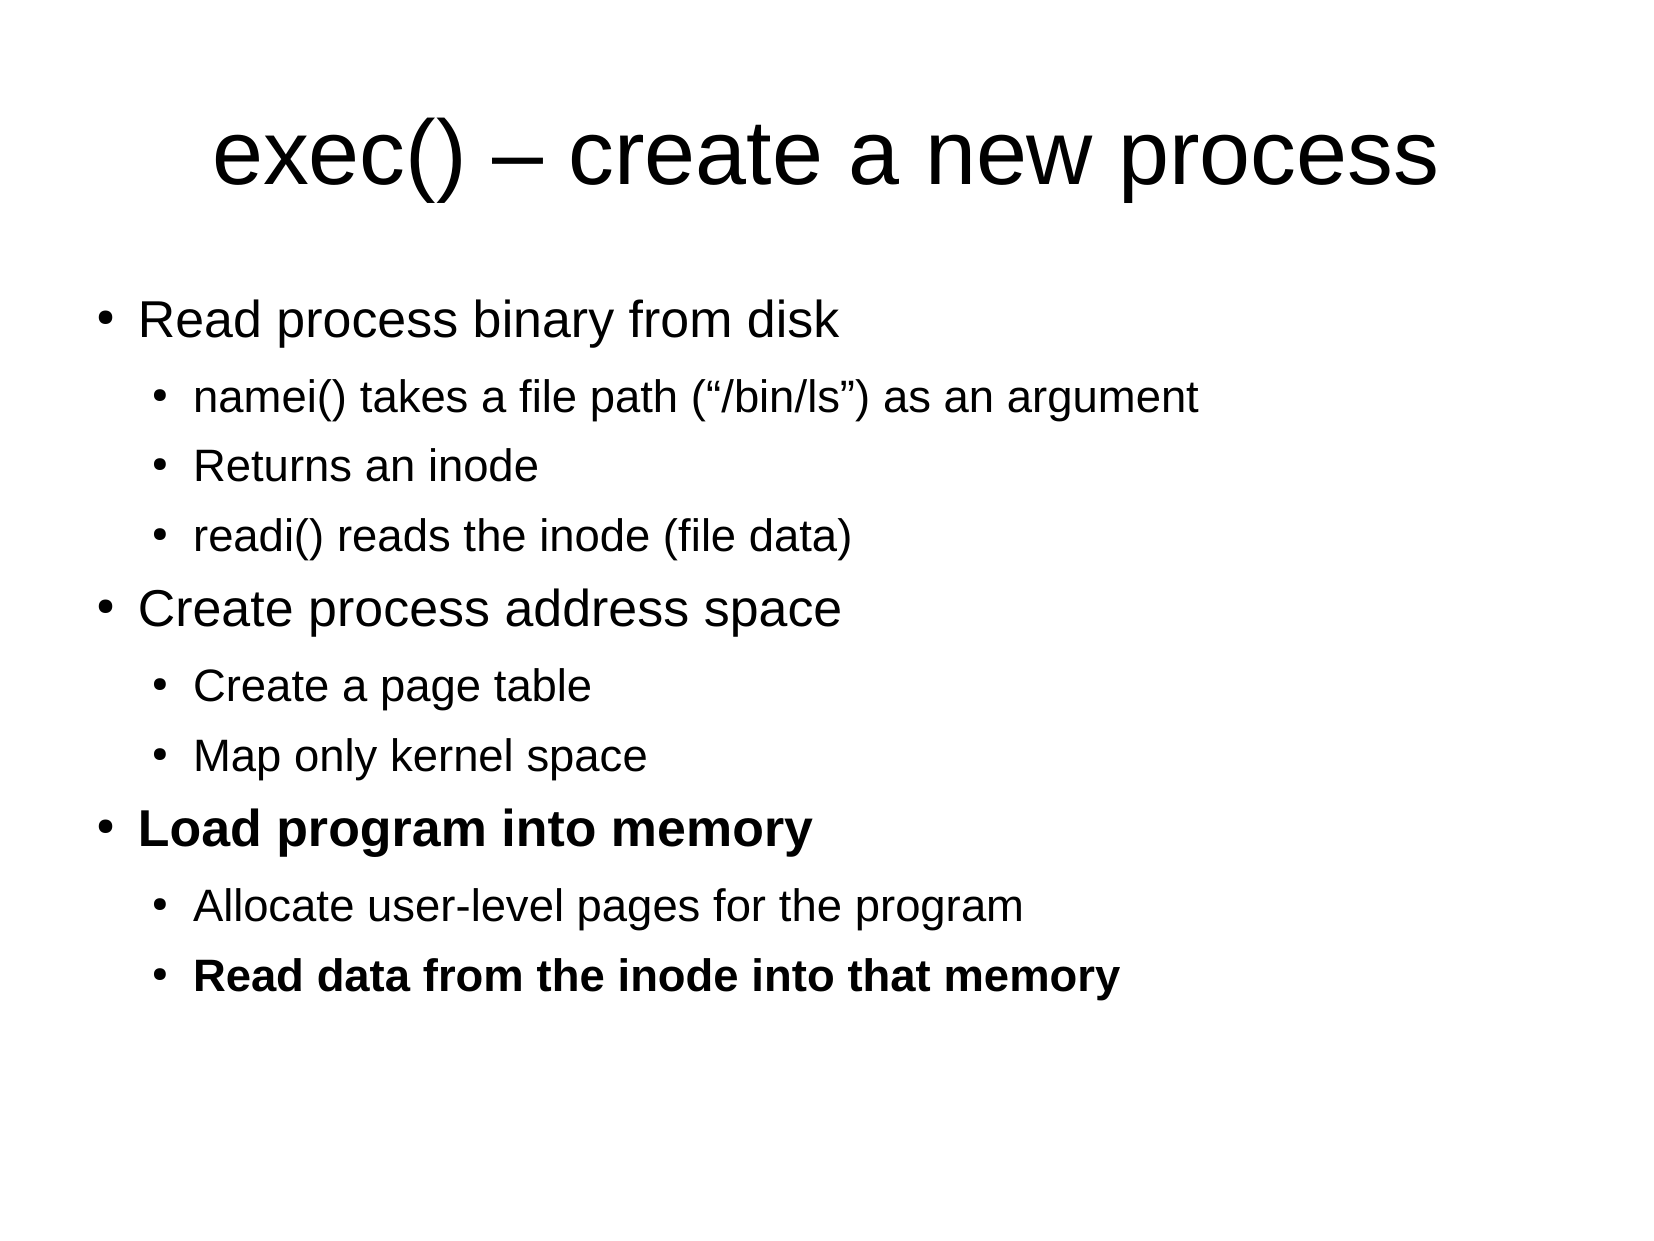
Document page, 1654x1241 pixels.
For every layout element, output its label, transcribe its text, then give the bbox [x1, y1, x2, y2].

title exec() – create a new process [82, 49, 1571, 257]
list Read process binary from disk namei() takes a file path (“/bin/ls”) as an argument Returns an inode readi() reads the inode (file data) Create process address space Create a page table Map only kernel space Load program into memory Allocate user-level pages for the program Read data from the inode into that memory [82, 290, 1571, 1010]
